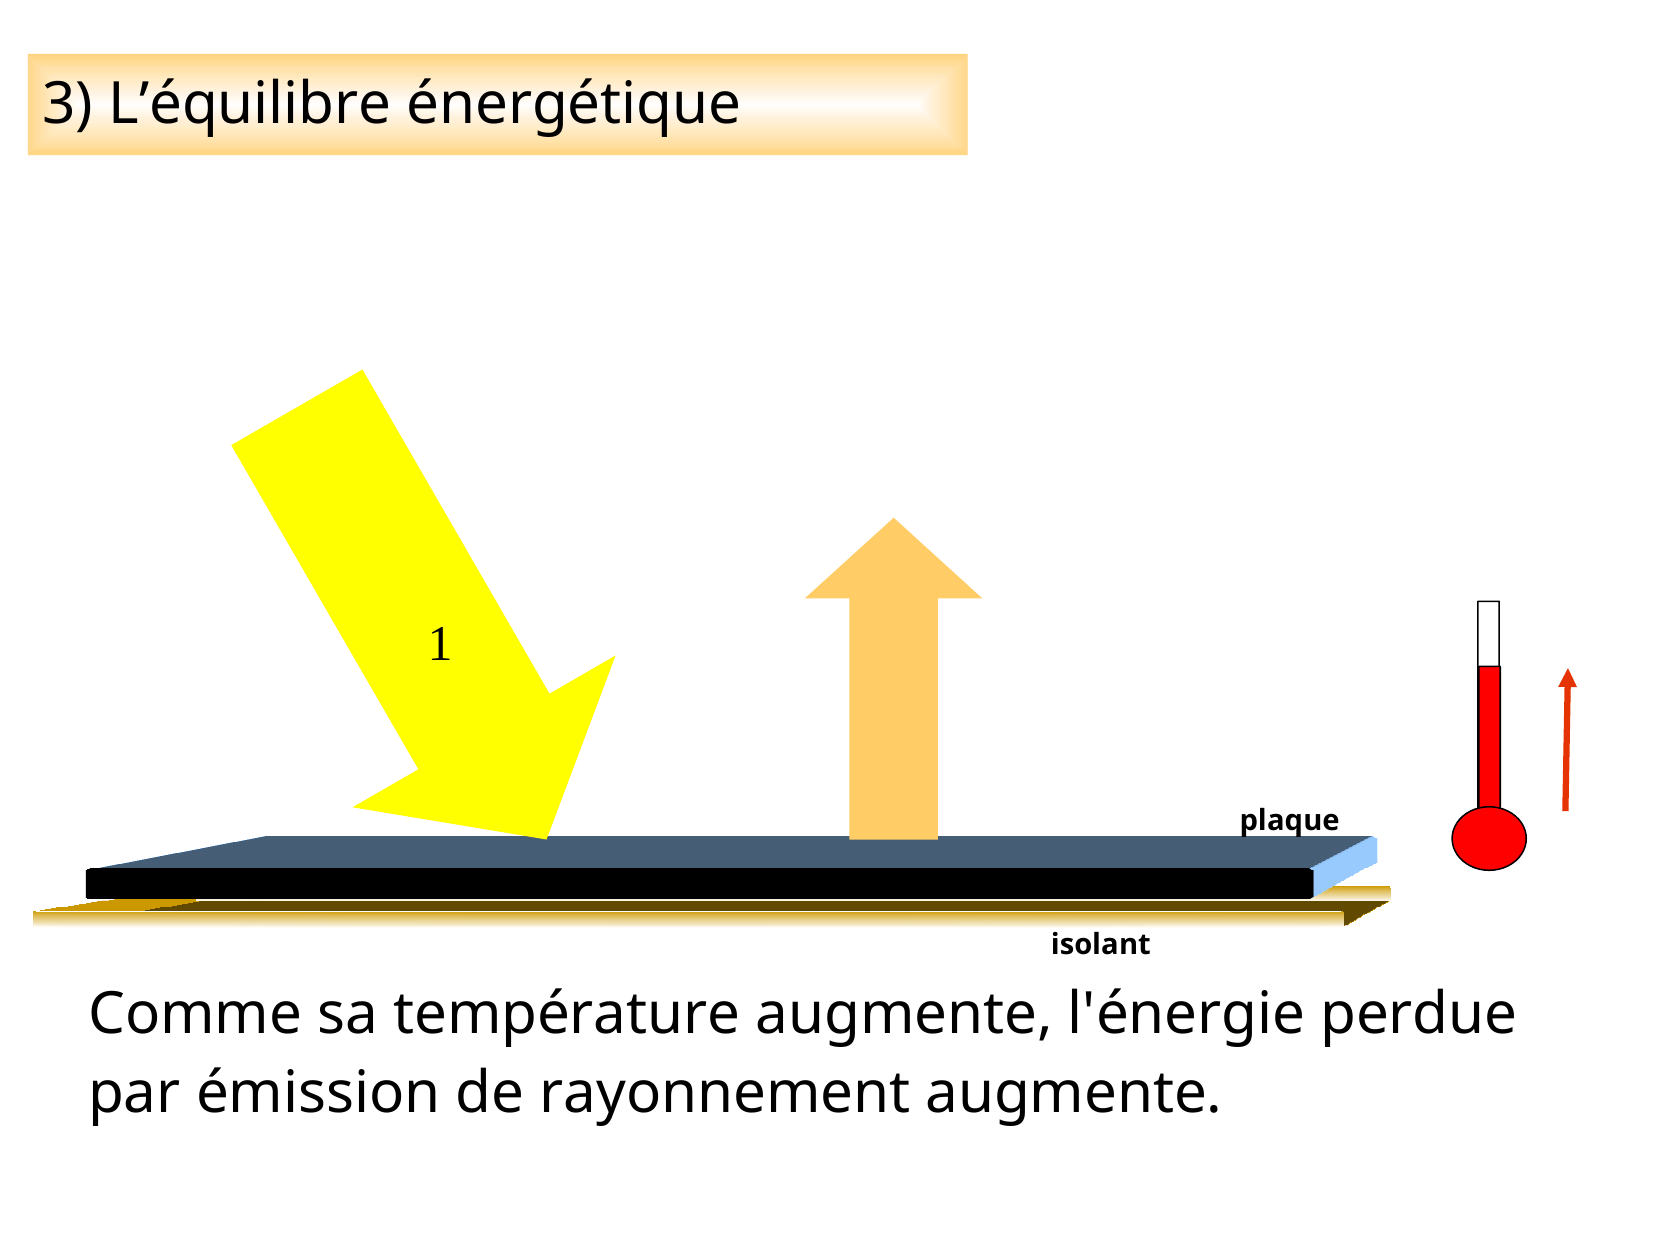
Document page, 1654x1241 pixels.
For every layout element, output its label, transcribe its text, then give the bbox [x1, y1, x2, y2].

text_box [1470, 601, 1527, 871]
text_box 3) L’équilibre énergétique [27, 53, 967, 155]
picture [21, 826, 1406, 939]
text_box isolant [1036, 915, 1288, 963]
text_box [27, 53, 968, 156]
text_box [231, 369, 616, 840]
text_box 1 [427, 616, 463, 687]
text_box Comme sa température augmente, l'énergie perdue par émission de rayonnement augmente. [73, 963, 1611, 1201]
text_box plaque [1224, 791, 1477, 866]
text_box [804, 517, 983, 840]
